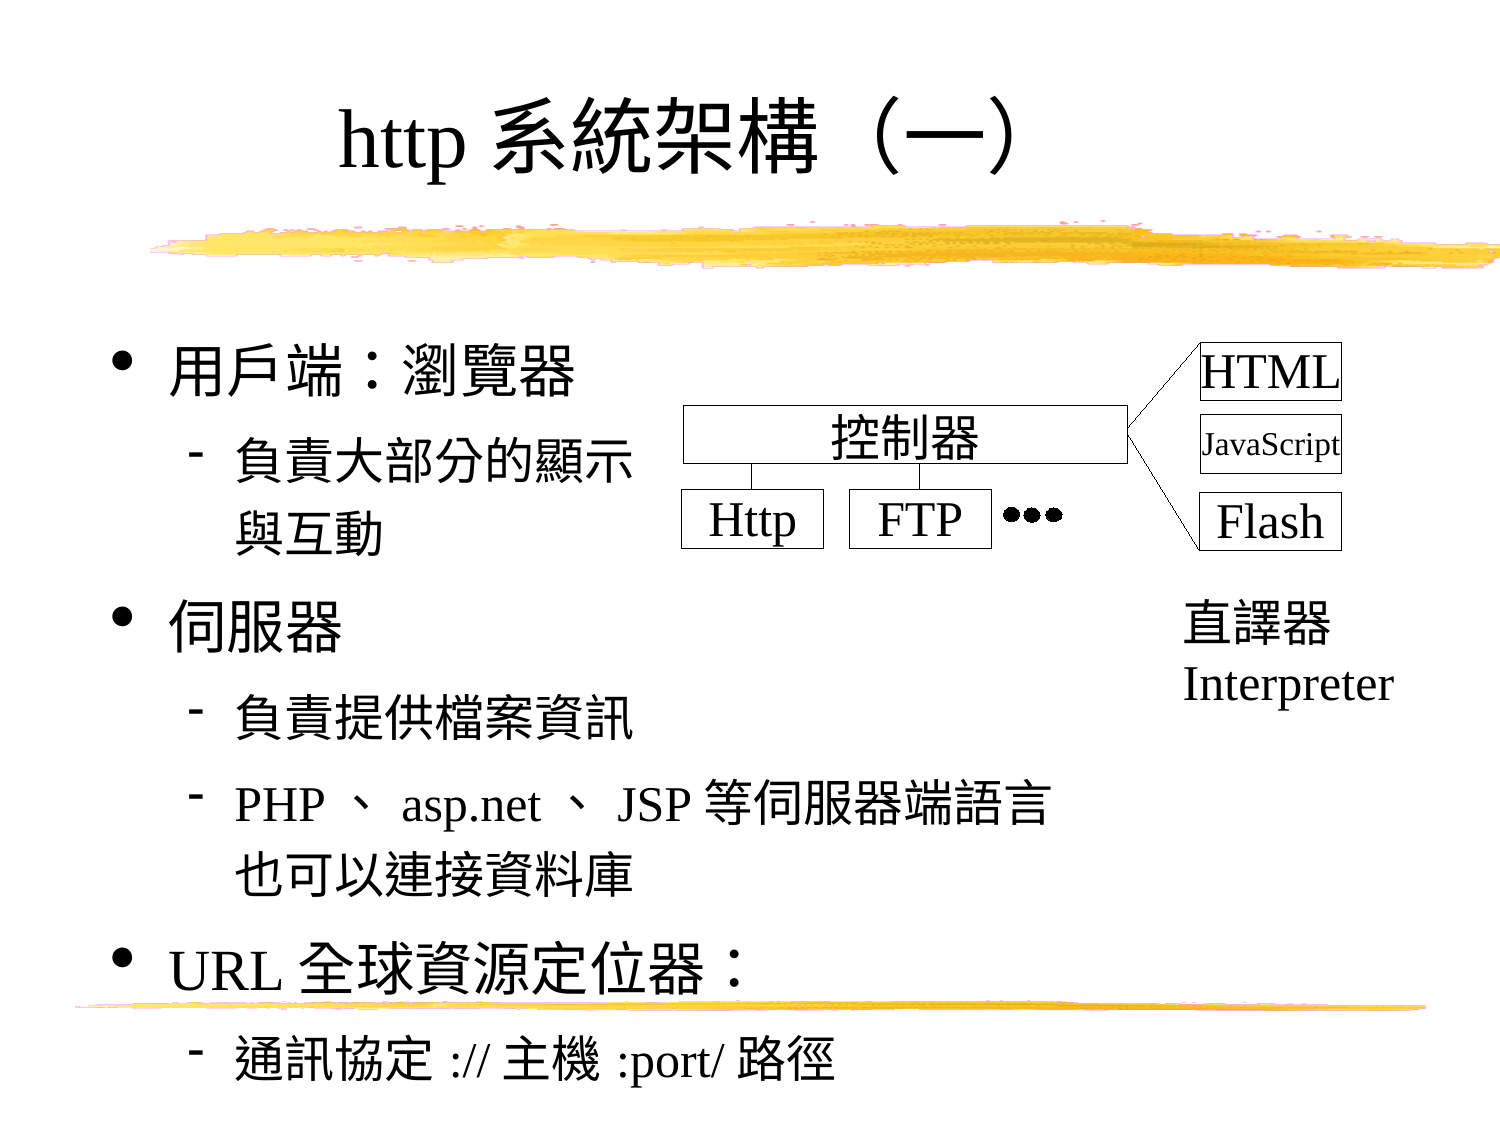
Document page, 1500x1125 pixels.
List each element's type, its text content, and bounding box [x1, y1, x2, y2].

text_box 直譯器 Interpreter [1167, 575, 1410, 707]
text_box Http [681, 489, 824, 549]
text_box HTML [1200, 342, 1342, 401]
text_box Flash [1199, 492, 1342, 551]
title http系統架構（一） [66, 44, 1342, 218]
text_box [1023, 507, 1041, 523]
picture [75, 999, 1426, 1013]
text_box JavaScript [1200, 414, 1342, 474]
text_box 控制器 [683, 405, 1128, 464]
picture [150, 215, 1500, 279]
text_box [1045, 507, 1063, 522]
text_box FTP [849, 489, 992, 549]
text_box [1003, 507, 1020, 522]
list 用戶端：瀏覽器 負責大部分的顯示 與互動 伺服器 負責提供檔案資訊 PHP、asp.net、JSP等伺服器端語言 也可以連接資料庫 URL全球資源定位器： 通訊協定://主機:port/路徑 [112, 324, 1388, 986]
